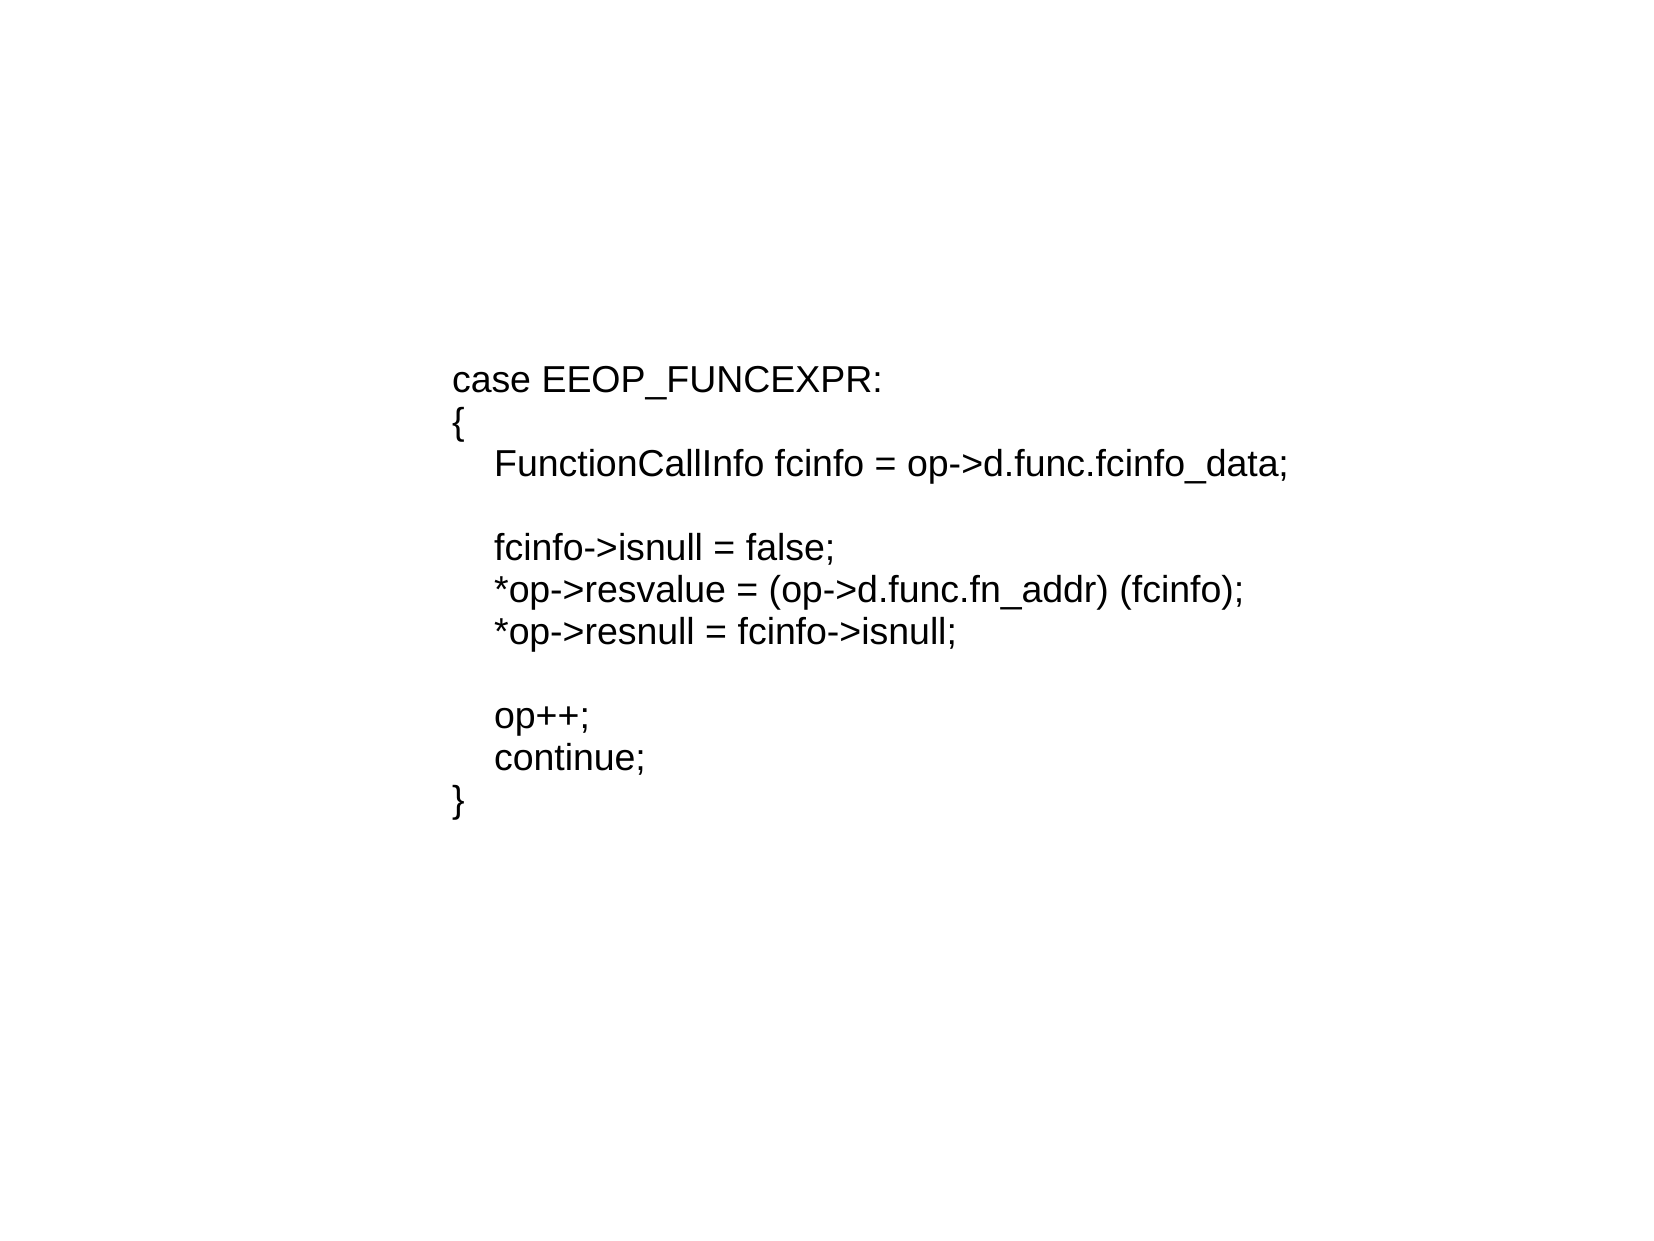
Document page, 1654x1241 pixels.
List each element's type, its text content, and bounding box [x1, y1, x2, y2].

text_box case EEOP_FUNCEXPR: { FunctionCallInfo fcinfo = op->d.func.fcinfo_data; fcinfo->isnull = false; *op->resvalue = (op->d.func.fn_addr) (fcinfo); *op->resnull = fcinfo->isnull; op++; continue; } [353, 351, 1305, 829]
